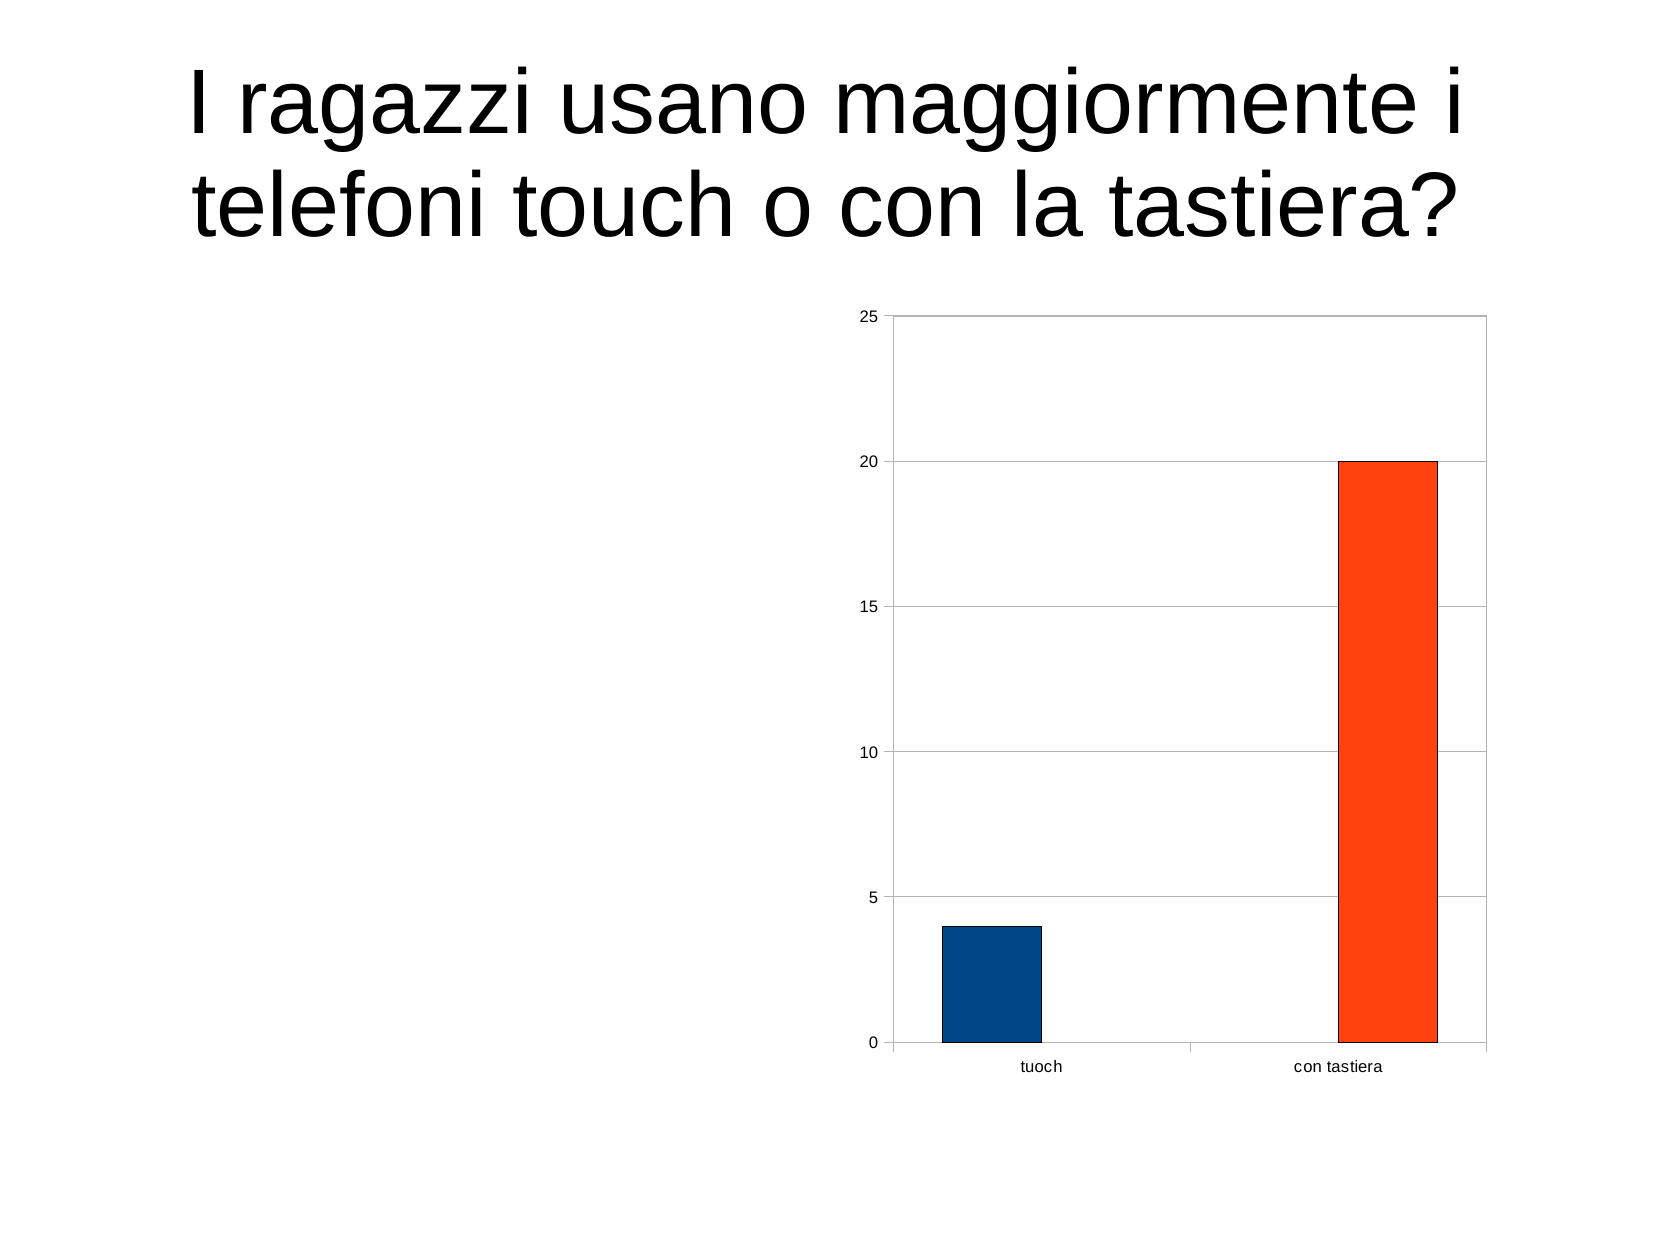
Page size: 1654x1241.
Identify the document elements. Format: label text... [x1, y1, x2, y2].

chart [845, 290, 1572, 1109]
title I ragazzi usano maggiormente i telefoni touch o con la tastiera? [82, 49, 1571, 257]
